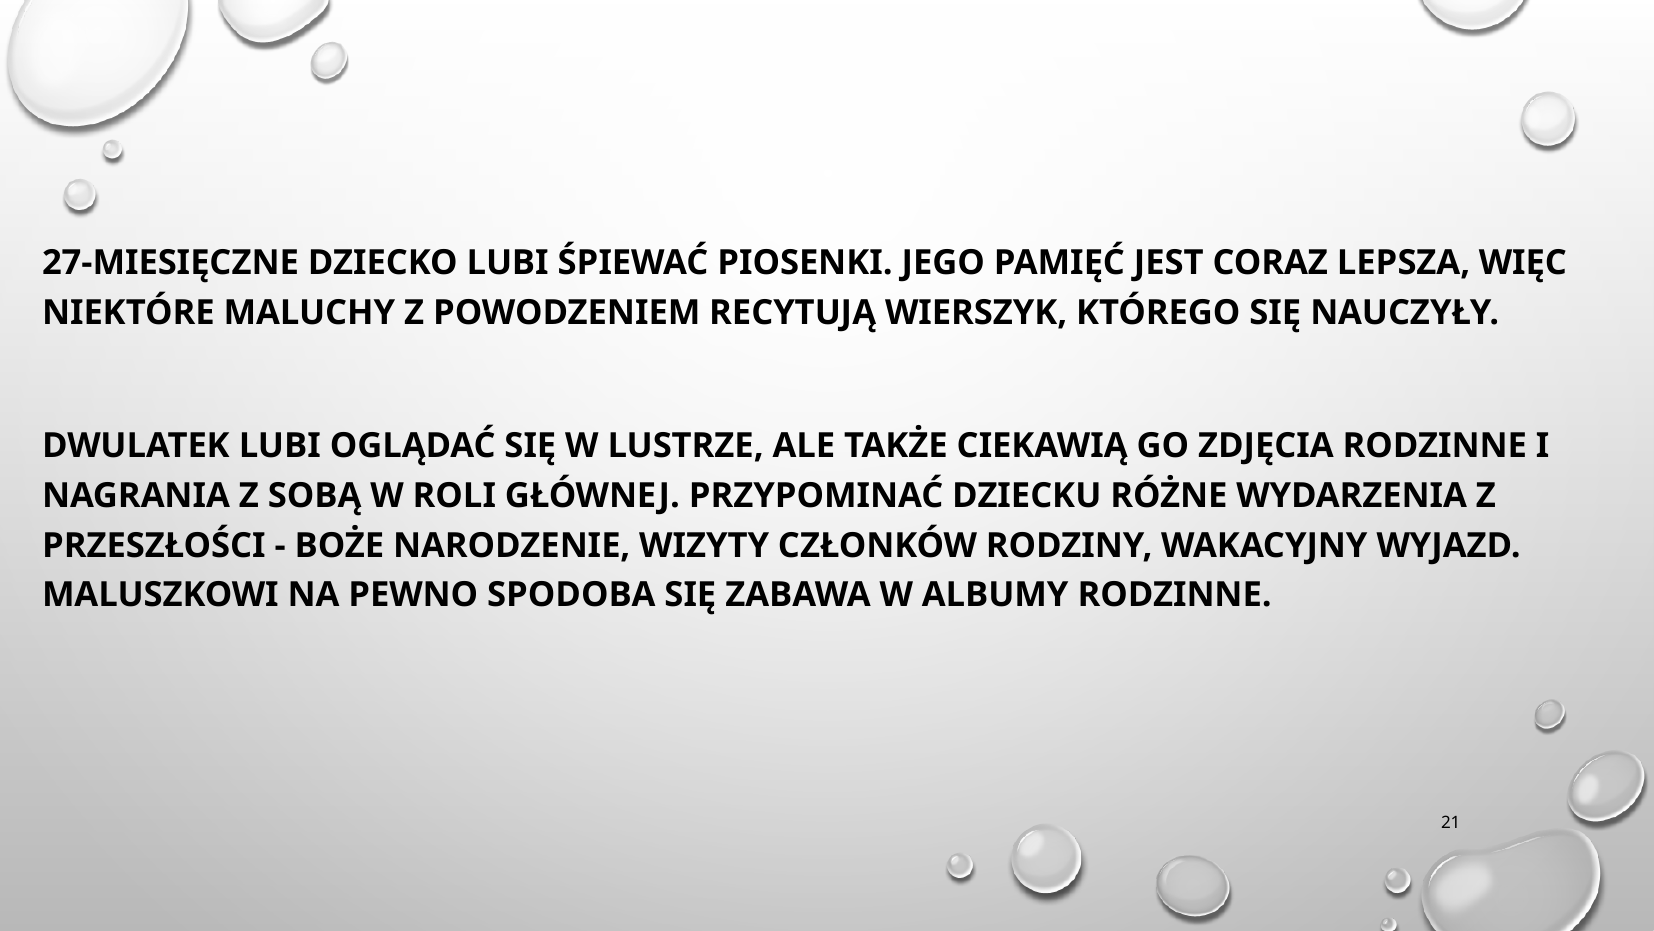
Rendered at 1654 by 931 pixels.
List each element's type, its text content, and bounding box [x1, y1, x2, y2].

list 27-miesięczne dziecko lubi śpiewać piosenki. Jego pamięć jest coraz lepsza, więc niektóre maluchy z powodzeniem recytują wierszyk, którego się nauczyły. Dwulatek lubi oglądać się w lustrze, ale także ciekawią go zdjęcia rodzinne i nagrania z sobą w roli głównej. Przypominać dziecku różne wydarzenia z przeszłości - Boże Narodzenie, wizyty członków rodziny, wakacyjny wyjazd. Maluszkowi na pewno spodoba się zabawa w albumy rodzinne. [27, 224, 1654, 931]
